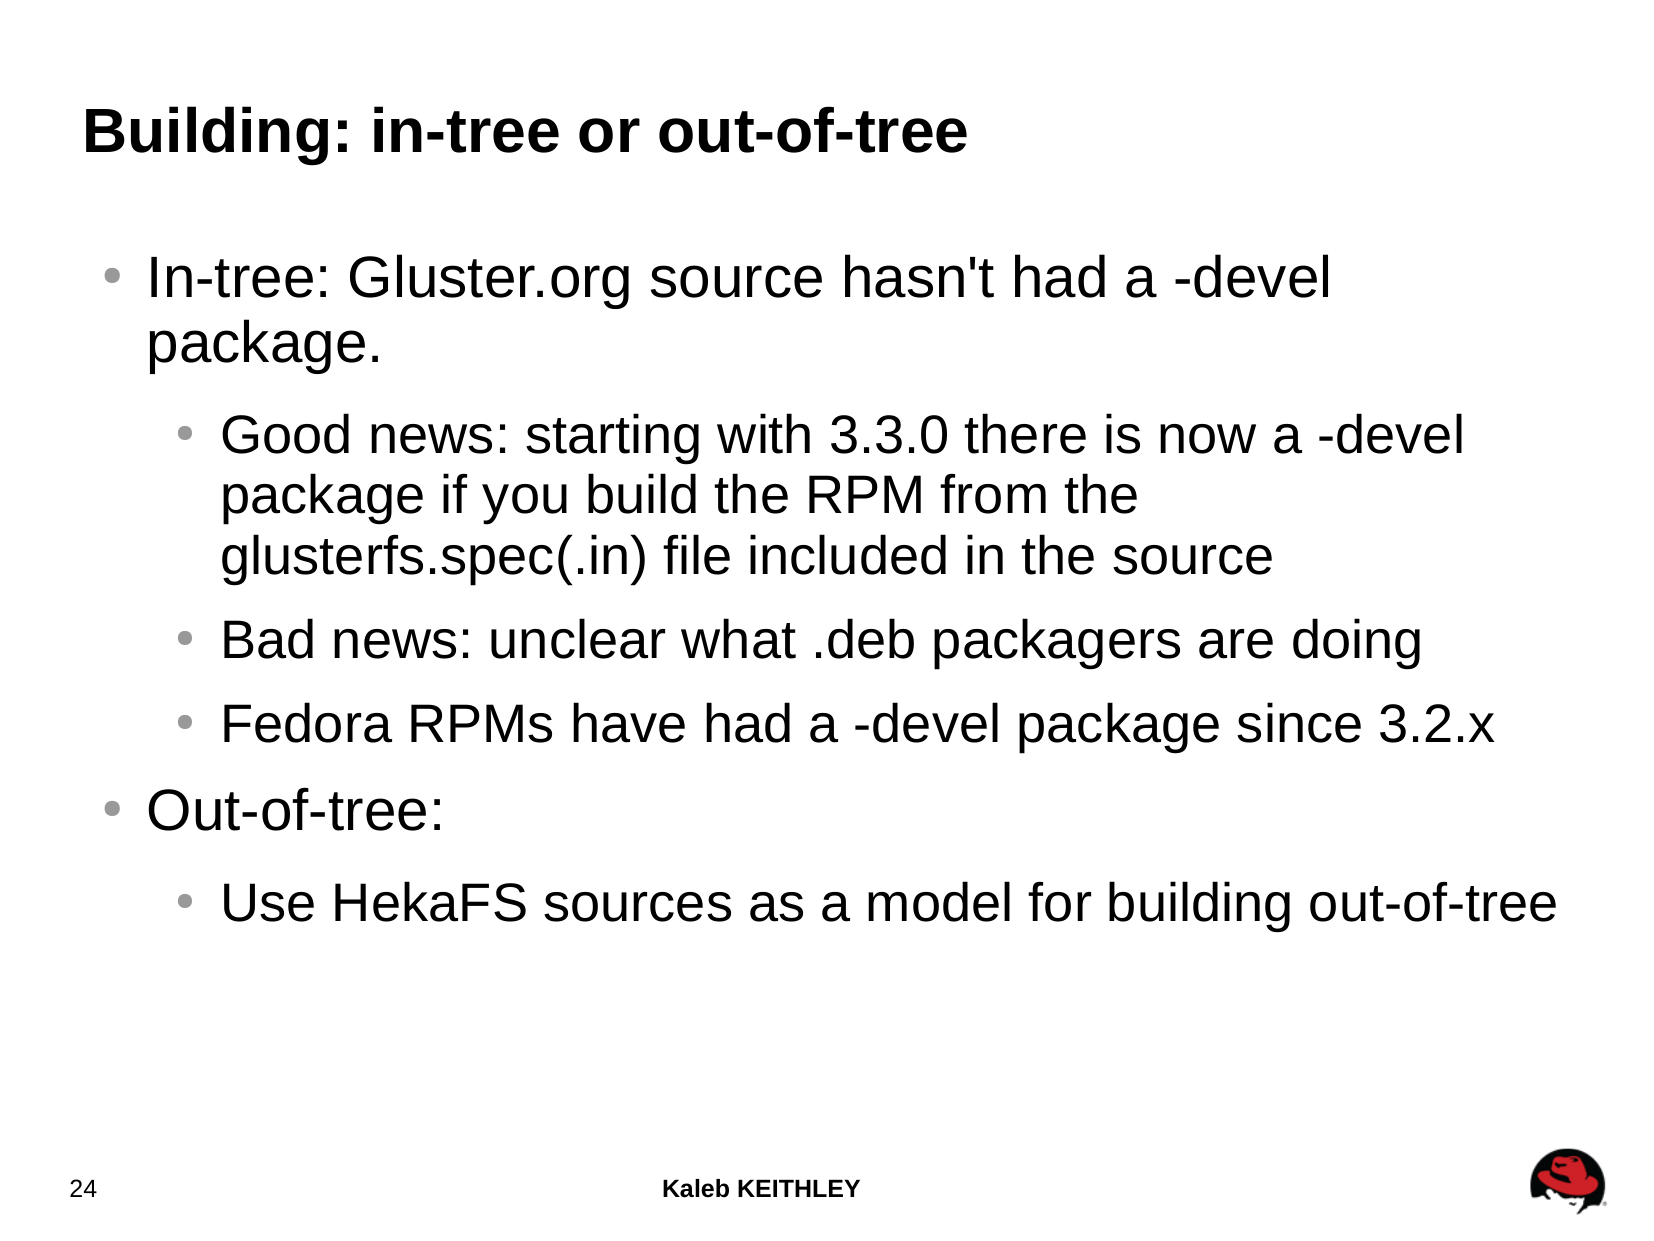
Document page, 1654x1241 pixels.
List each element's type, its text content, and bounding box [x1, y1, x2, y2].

title Building: in-tree or out-of-tree [82, 37, 1571, 226]
picture [1529, 1146, 1613, 1224]
list In-tree: Gluster.org source hasn't had a -devel package. Good news: starting with 3.3.0 there is now a -devel package if you build the RPM from the glusterfs.spec(.in) file included in the source Bad news: unclear what .deb packagers are doing Fedora RPMs have had a -devel package since 3.2.x Out-of-tree: Use HekaFS sources as a model for building out-of-tree [86, 244, 1576, 1039]
